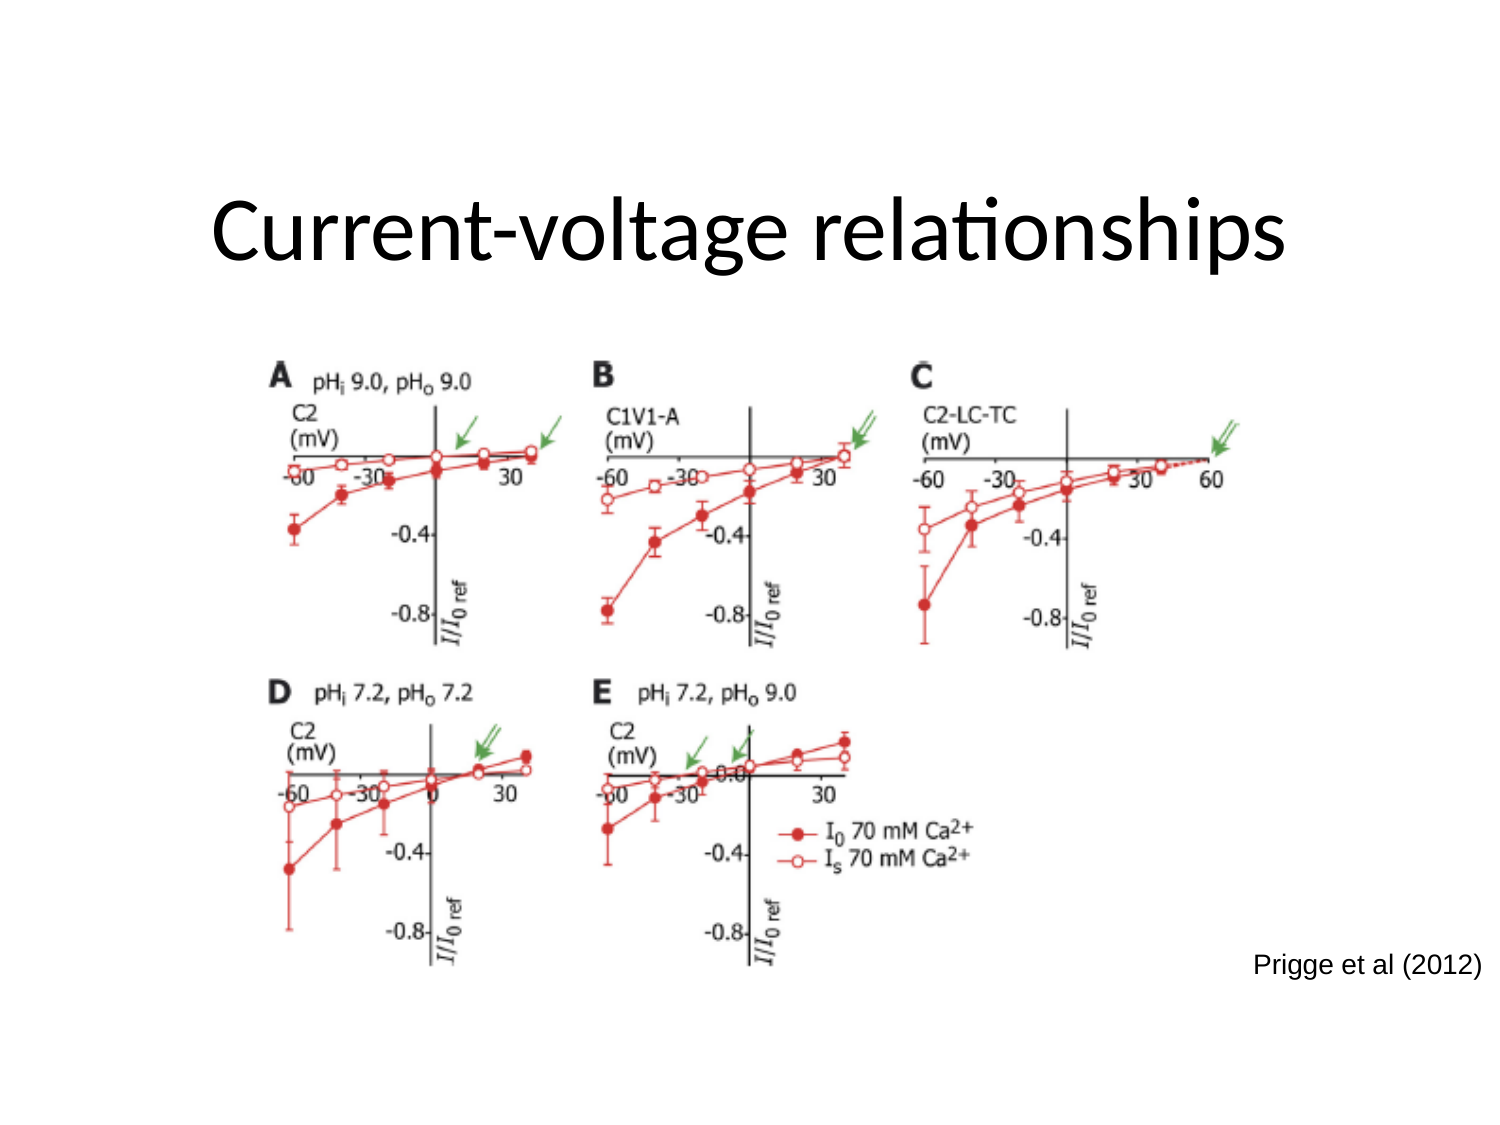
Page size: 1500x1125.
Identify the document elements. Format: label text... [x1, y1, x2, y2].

title Current-voltage relationships [103, 141, 1397, 306]
picture [256, 348, 1244, 974]
text_box Prigge et al (2012) [1238, 938, 1500, 989]
